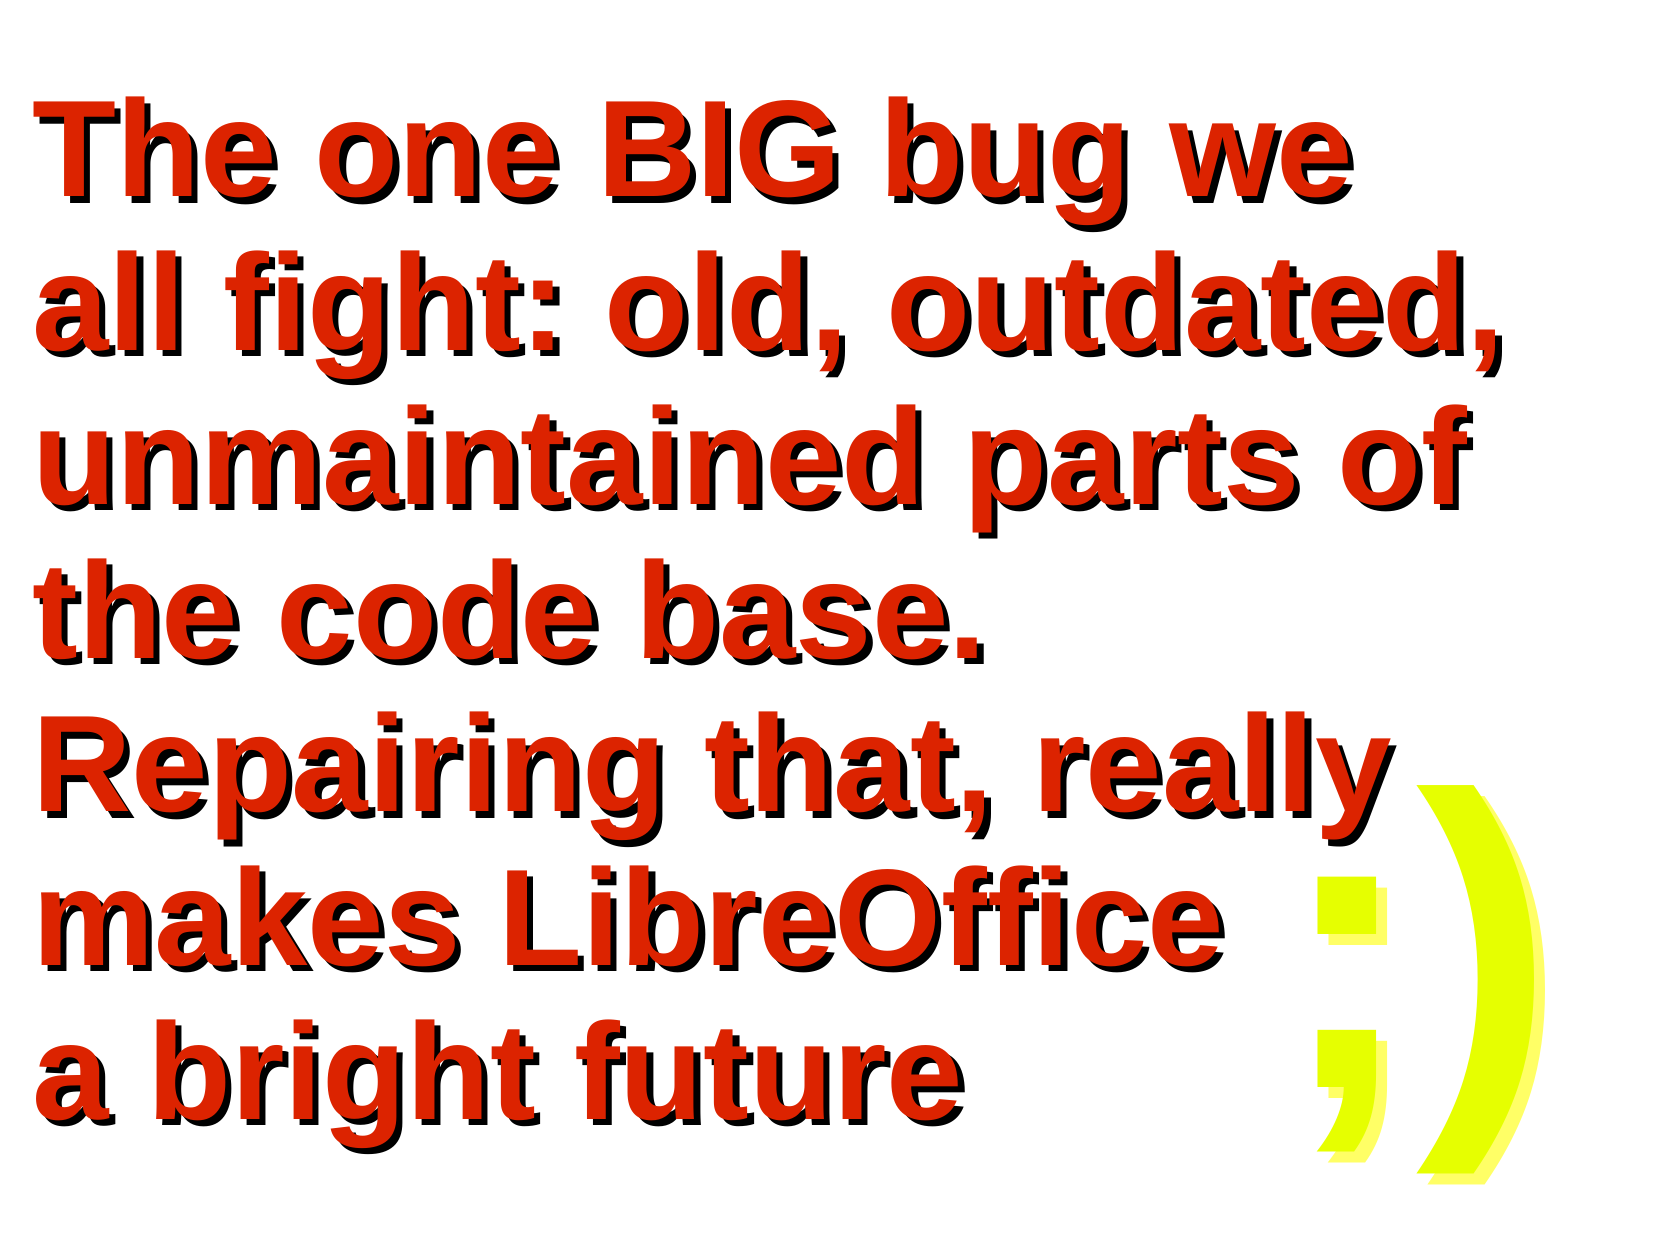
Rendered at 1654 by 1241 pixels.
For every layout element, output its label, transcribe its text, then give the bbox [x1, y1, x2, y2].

text_box ;) [1274, 714, 1582, 1195]
text_box The one BIG bug we all fight: old, outdated, unmaintained parts of the code base. Repairing that, really makes LibreOffice a bright future [17, 64, 1523, 1157]
text_box ;) [1262, 702, 1570, 1183]
